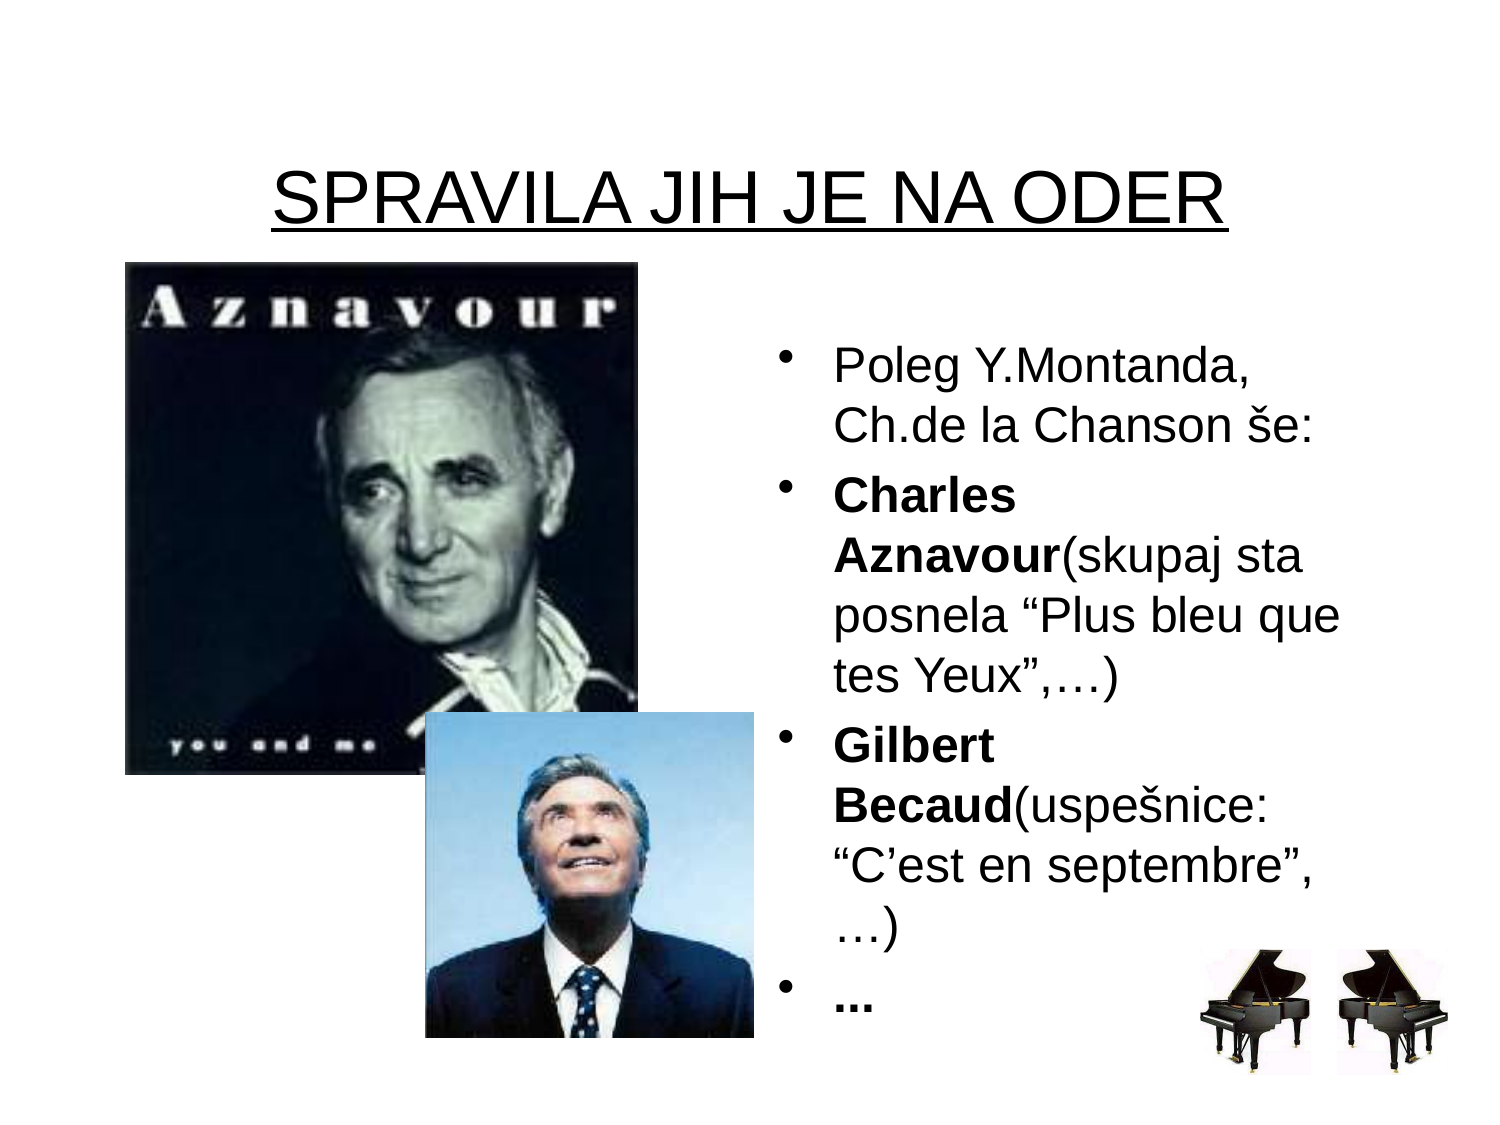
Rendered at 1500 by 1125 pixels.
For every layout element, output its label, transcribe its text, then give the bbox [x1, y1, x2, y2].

picture [1337, 949, 1448, 1075]
picture [1200, 949, 1311, 1075]
list Poleg Y.Montanda, Ch.de la Chanson še: Charles Aznavour(skupaj sta posnela “Plus bleu que tes Yeux”,…) Gilbert Becaud(uspešnice: “C’est en septembre”,…) ... [762, 324, 1388, 1000]
picture [125, 262, 754, 1038]
title SPRAVILA JIH JE NA ODER [112, 99, 1388, 288]
